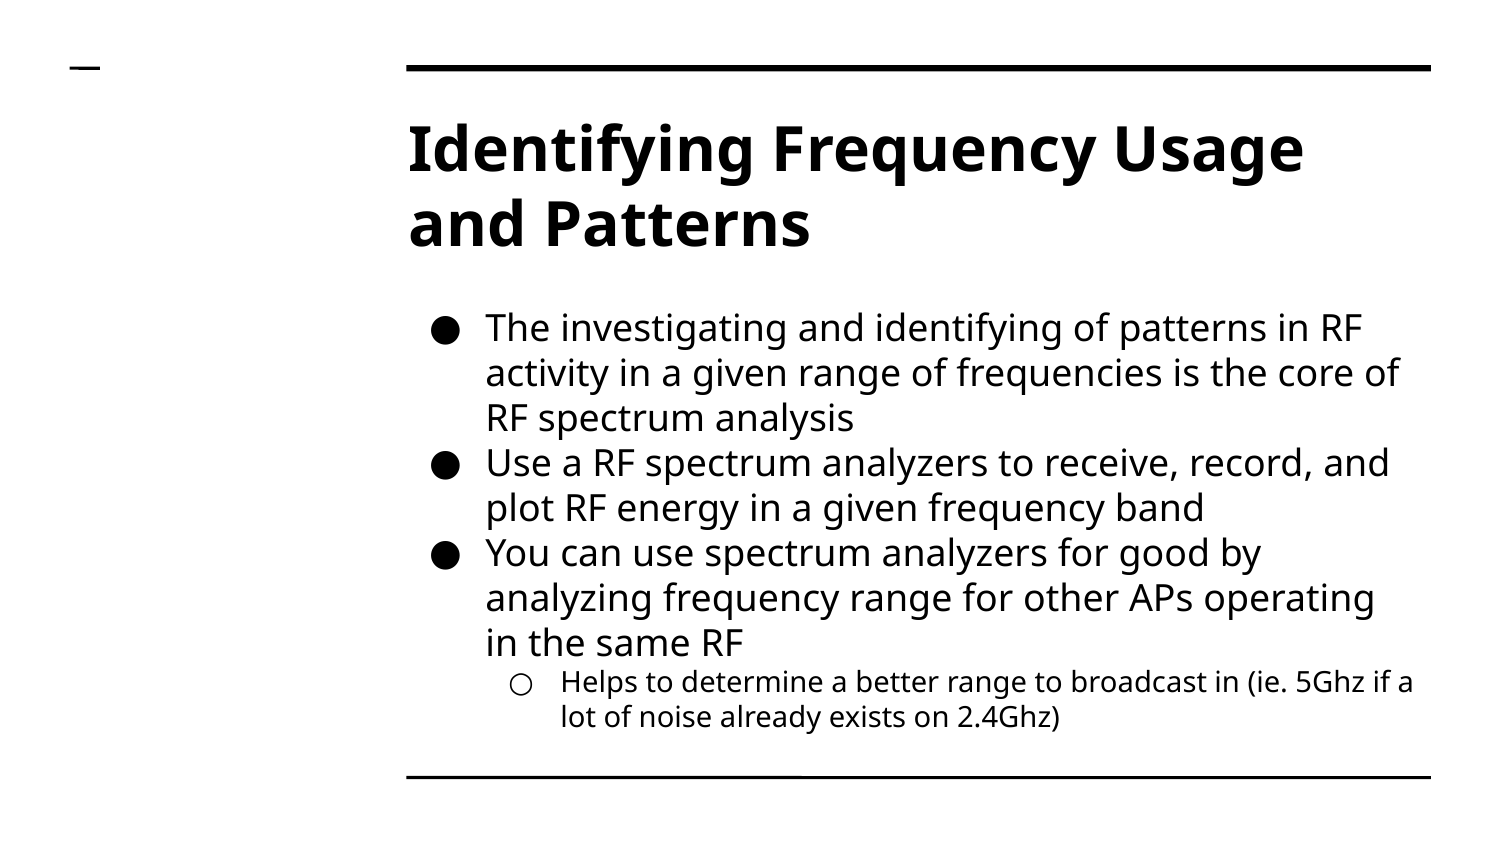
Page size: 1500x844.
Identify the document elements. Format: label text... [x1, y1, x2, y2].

list The investigating and identifying of patterns in RF activity in a given range of frequencies is the core of RF spectrum analysis Use a RF spectrum analyzers to receive, record, and plot RF energy in a given frequency band You can use spectrum analyzers for good by analyzing frequency range for other APs operating in the same RF Helps to determine a better range to broadcast in (ie. 5Ghz if a lot of noise already exists on 2.4Ghz) [395, 210, 1433, 755]
title Identifying Frequency Usage and Patterns [393, 94, 1431, 199]
